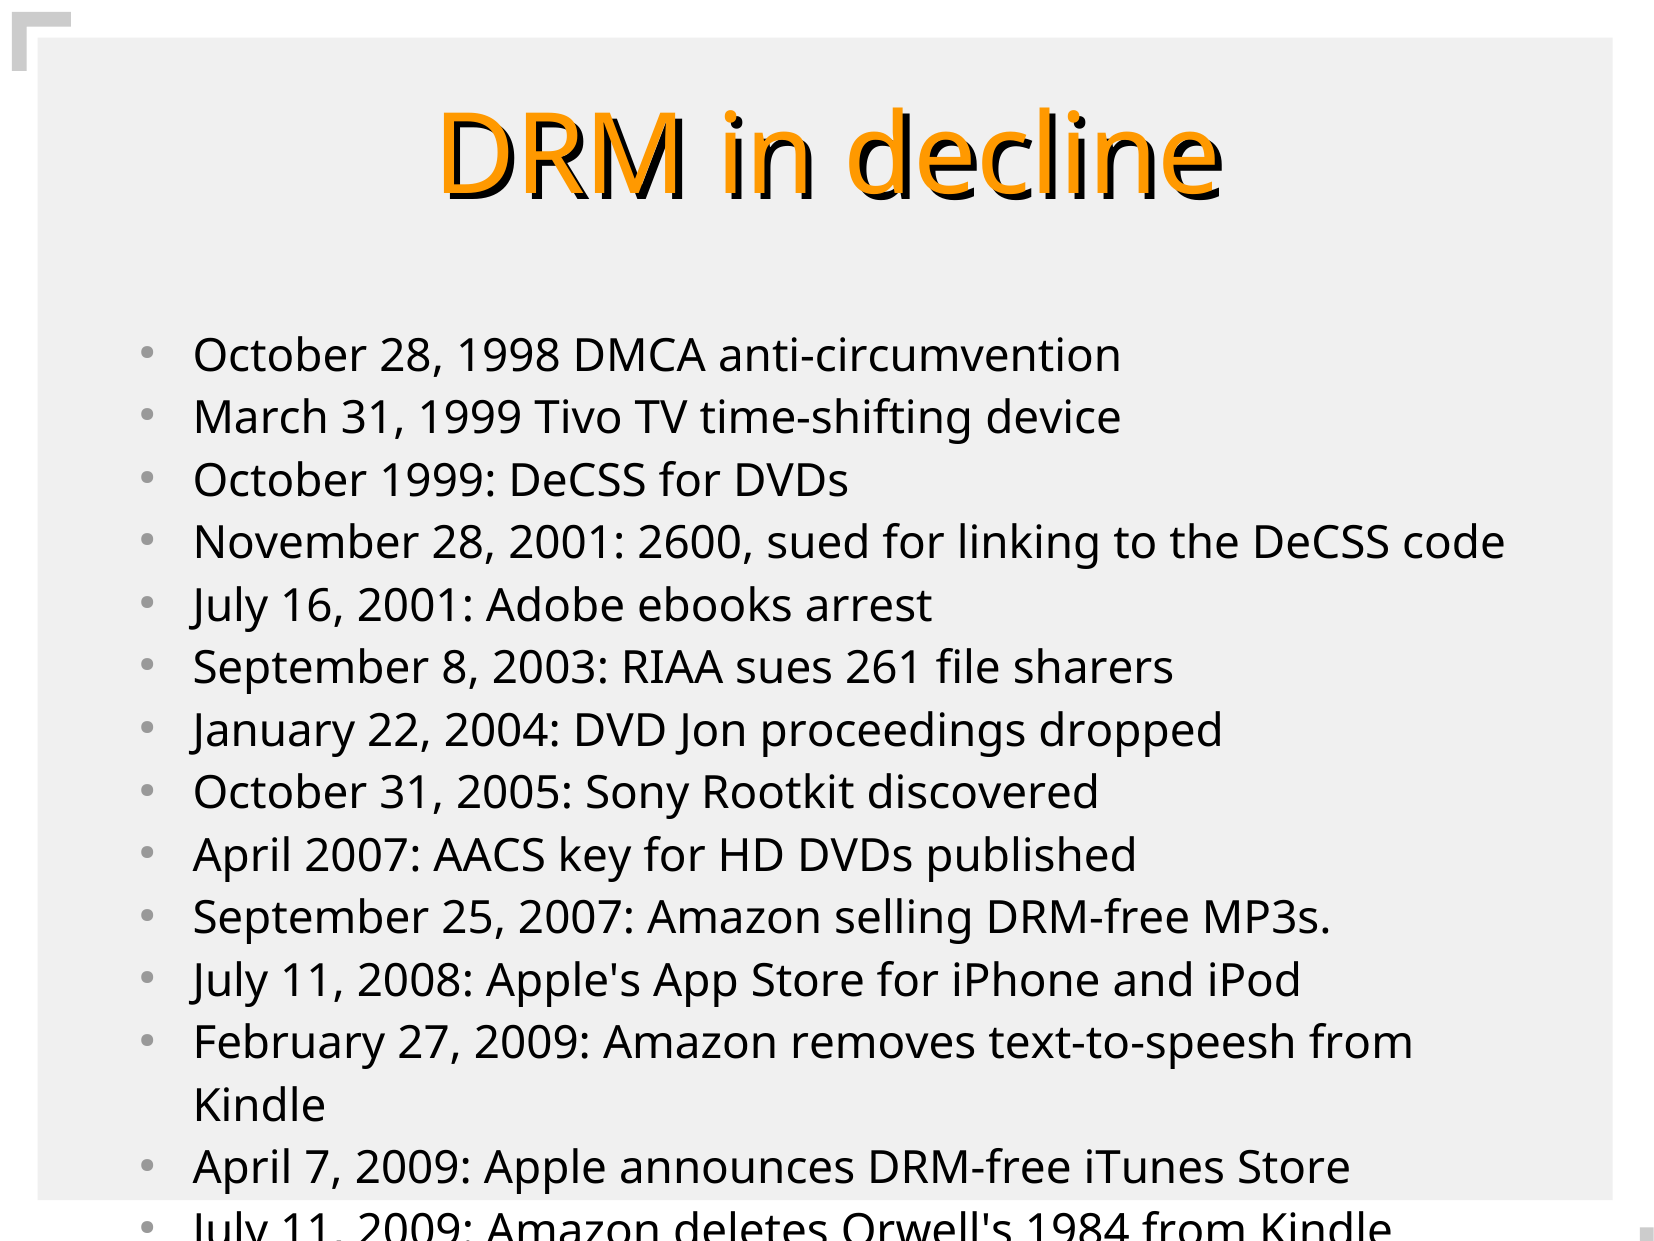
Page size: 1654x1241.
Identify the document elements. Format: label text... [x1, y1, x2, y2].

list October 28, 1998 DMCA anti-circumvention March 31, 1999 Tivo TV time-shifting device October 1999: DeCSS for DVDs November 28, 2001: 2600, sued for linking to the DeCSS code July 16, 2001: Adobe ebooks arrest September 8, 2003: RIAA sues 261 file sharers January 22, 2004: DVD Jon proceedings dropped October 31, 2005: Sony Rootkit discovered April 2007: AACS key for HD DVDs published September 25, 2007: Amazon selling DRM-free MP3s. July 11, 2008: Apple's App Store for iPhone and iPod February 27, 2009: Amazon removes text-to-speesh from Kindle April 7, 2009: Apple announces DRM-free iTunes Store July 11, 2009: Amazon deletes Orwell's 1984 from Kindle [121, 322, 1561, 1132]
title DRM in decline [121, 46, 1534, 254]
